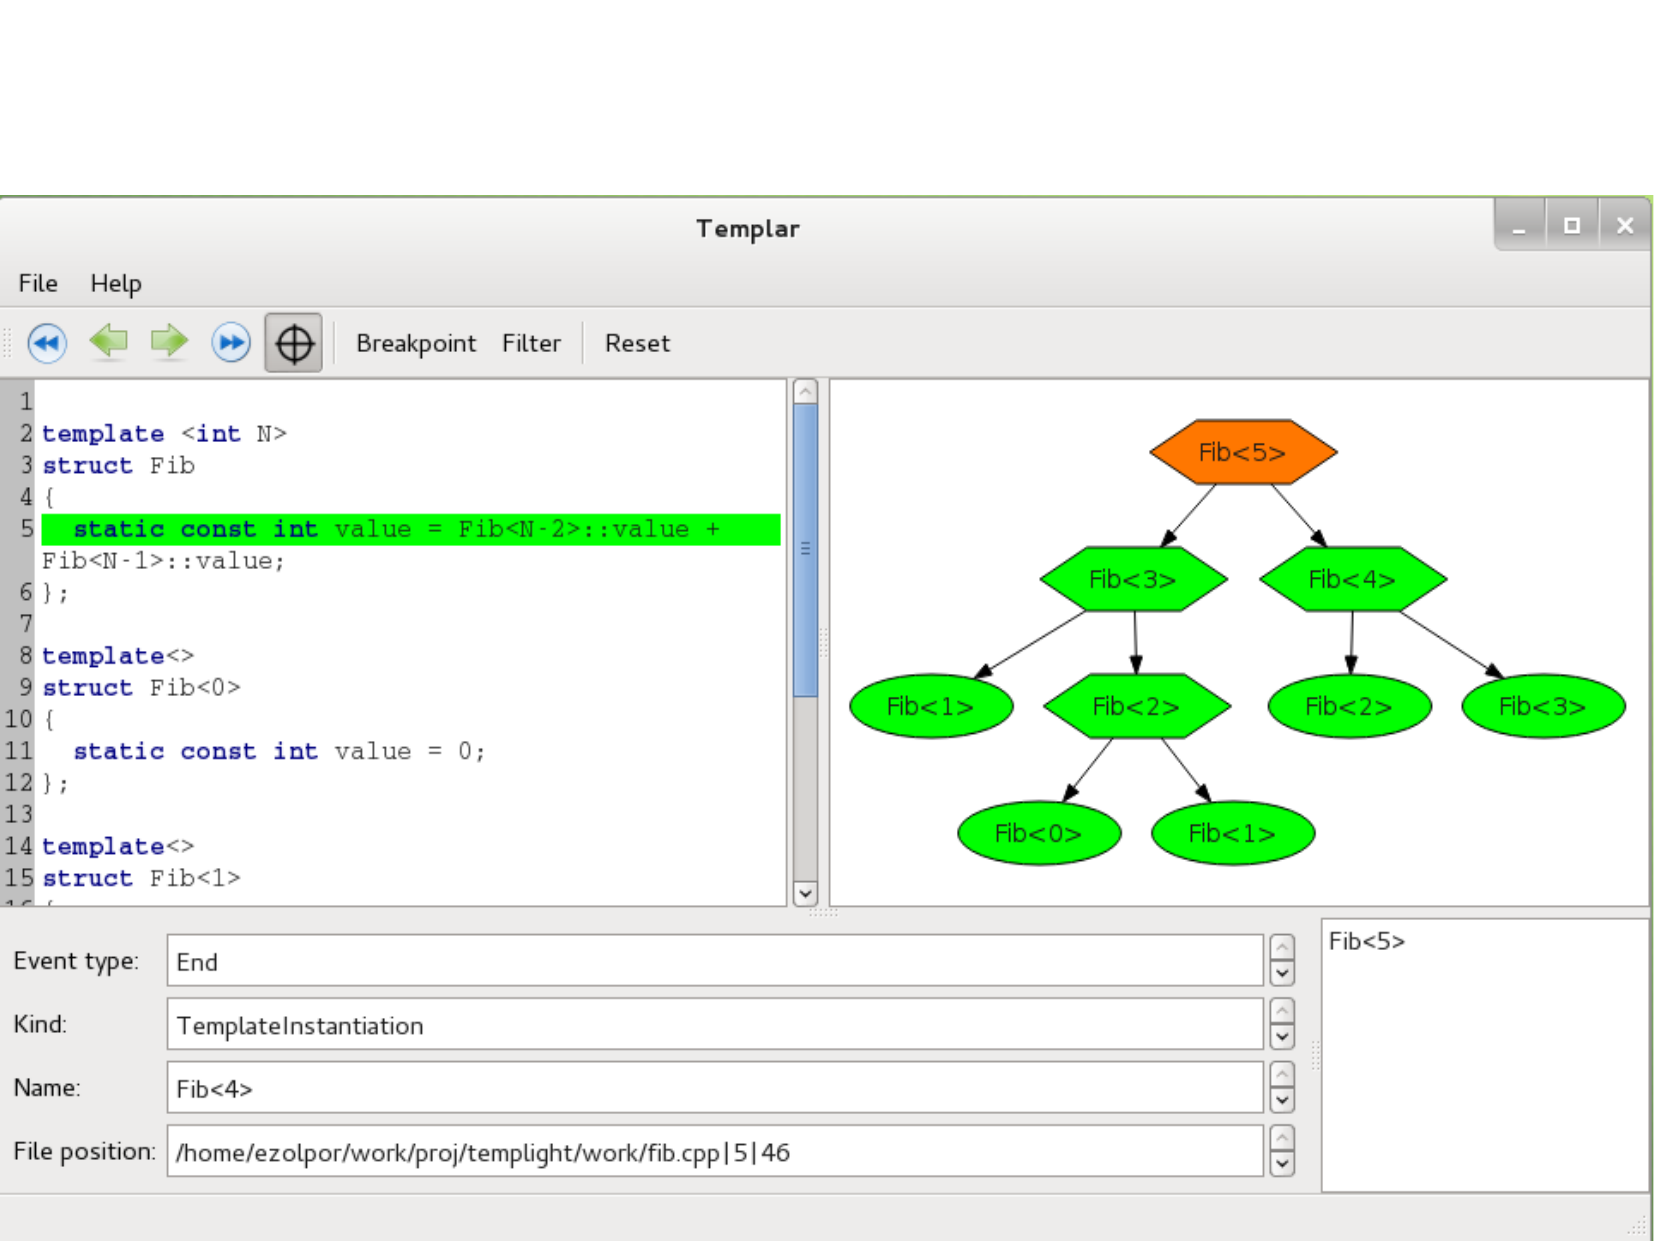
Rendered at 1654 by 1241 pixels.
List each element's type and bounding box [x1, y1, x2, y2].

picture [0, 195, 1654, 1241]
